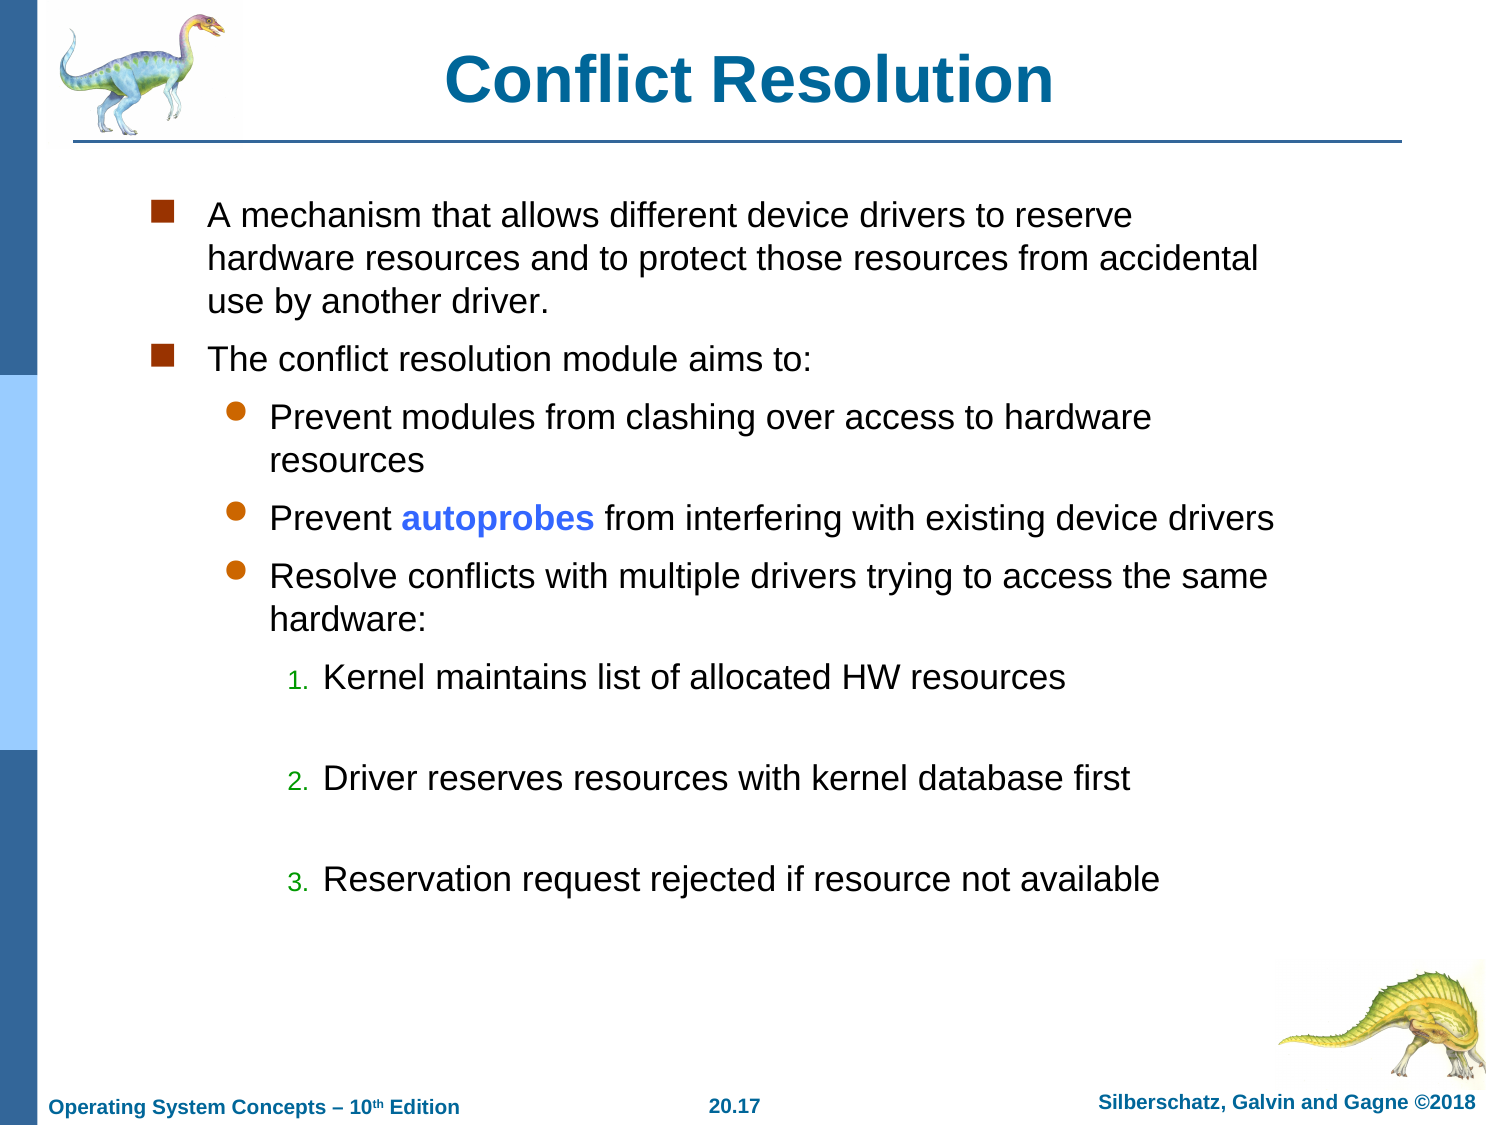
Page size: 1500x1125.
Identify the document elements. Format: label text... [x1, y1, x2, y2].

picture [1275, 959, 1486, 1090]
title Conflict Resolution [75, 28, 1426, 124]
picture [1415, 1094, 1423, 1099]
list A mechanism that allows different device drivers to reserve hardware resources and to protect those resources from accidental use by another driver. The conflict resolution module aims to: Prevent modules from clashing over access to hardware resources Prevent autoprobes from interfering with existing device drivers Resolve conflicts with multiple drivers trying to access the same hardware: Kernel maintains list of allocated HW resources Driver reserves resources with kernel database first Reservation request rejected if resource not available [138, 184, 1305, 921]
picture [46, 0, 243, 149]
